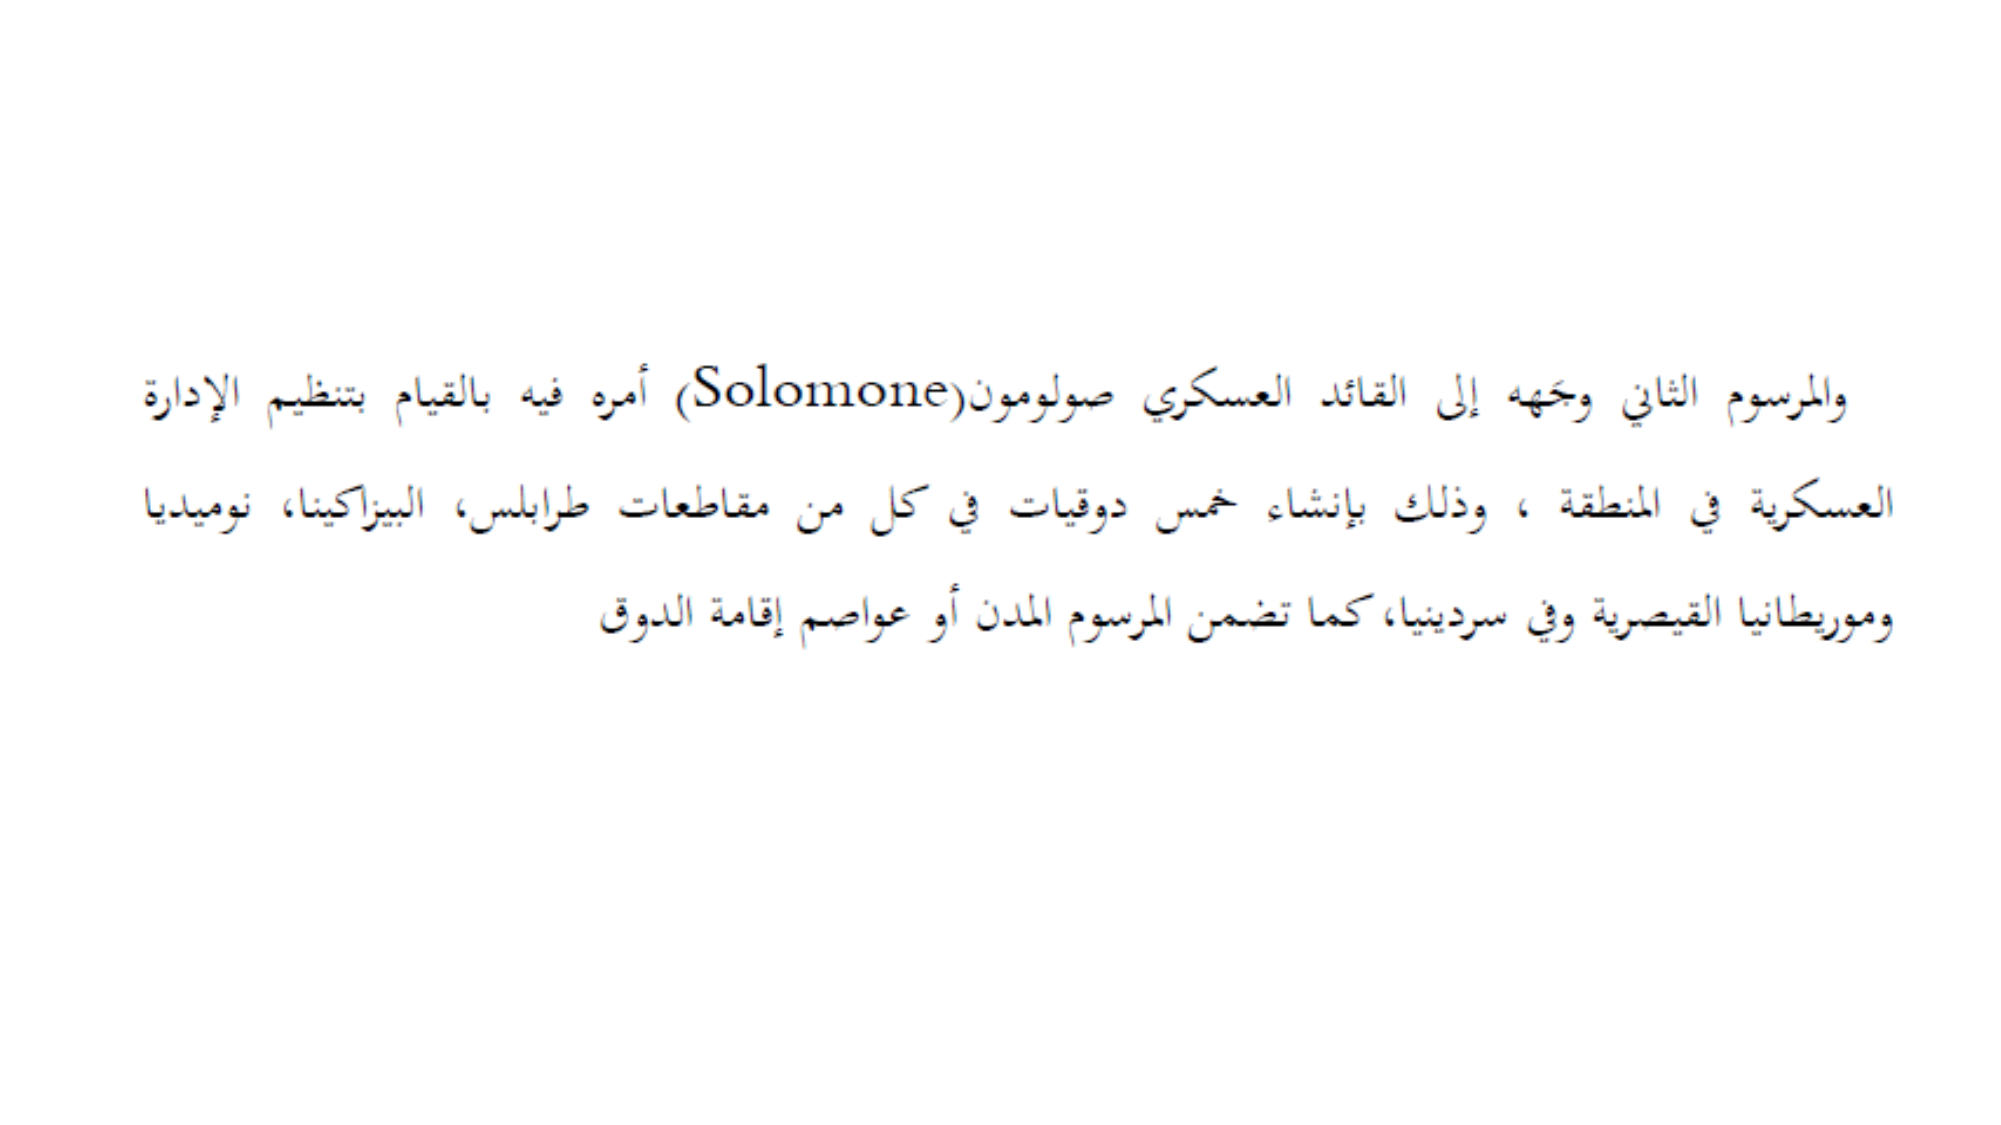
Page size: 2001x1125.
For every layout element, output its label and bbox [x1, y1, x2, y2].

picture [15, 350, 1898, 665]
